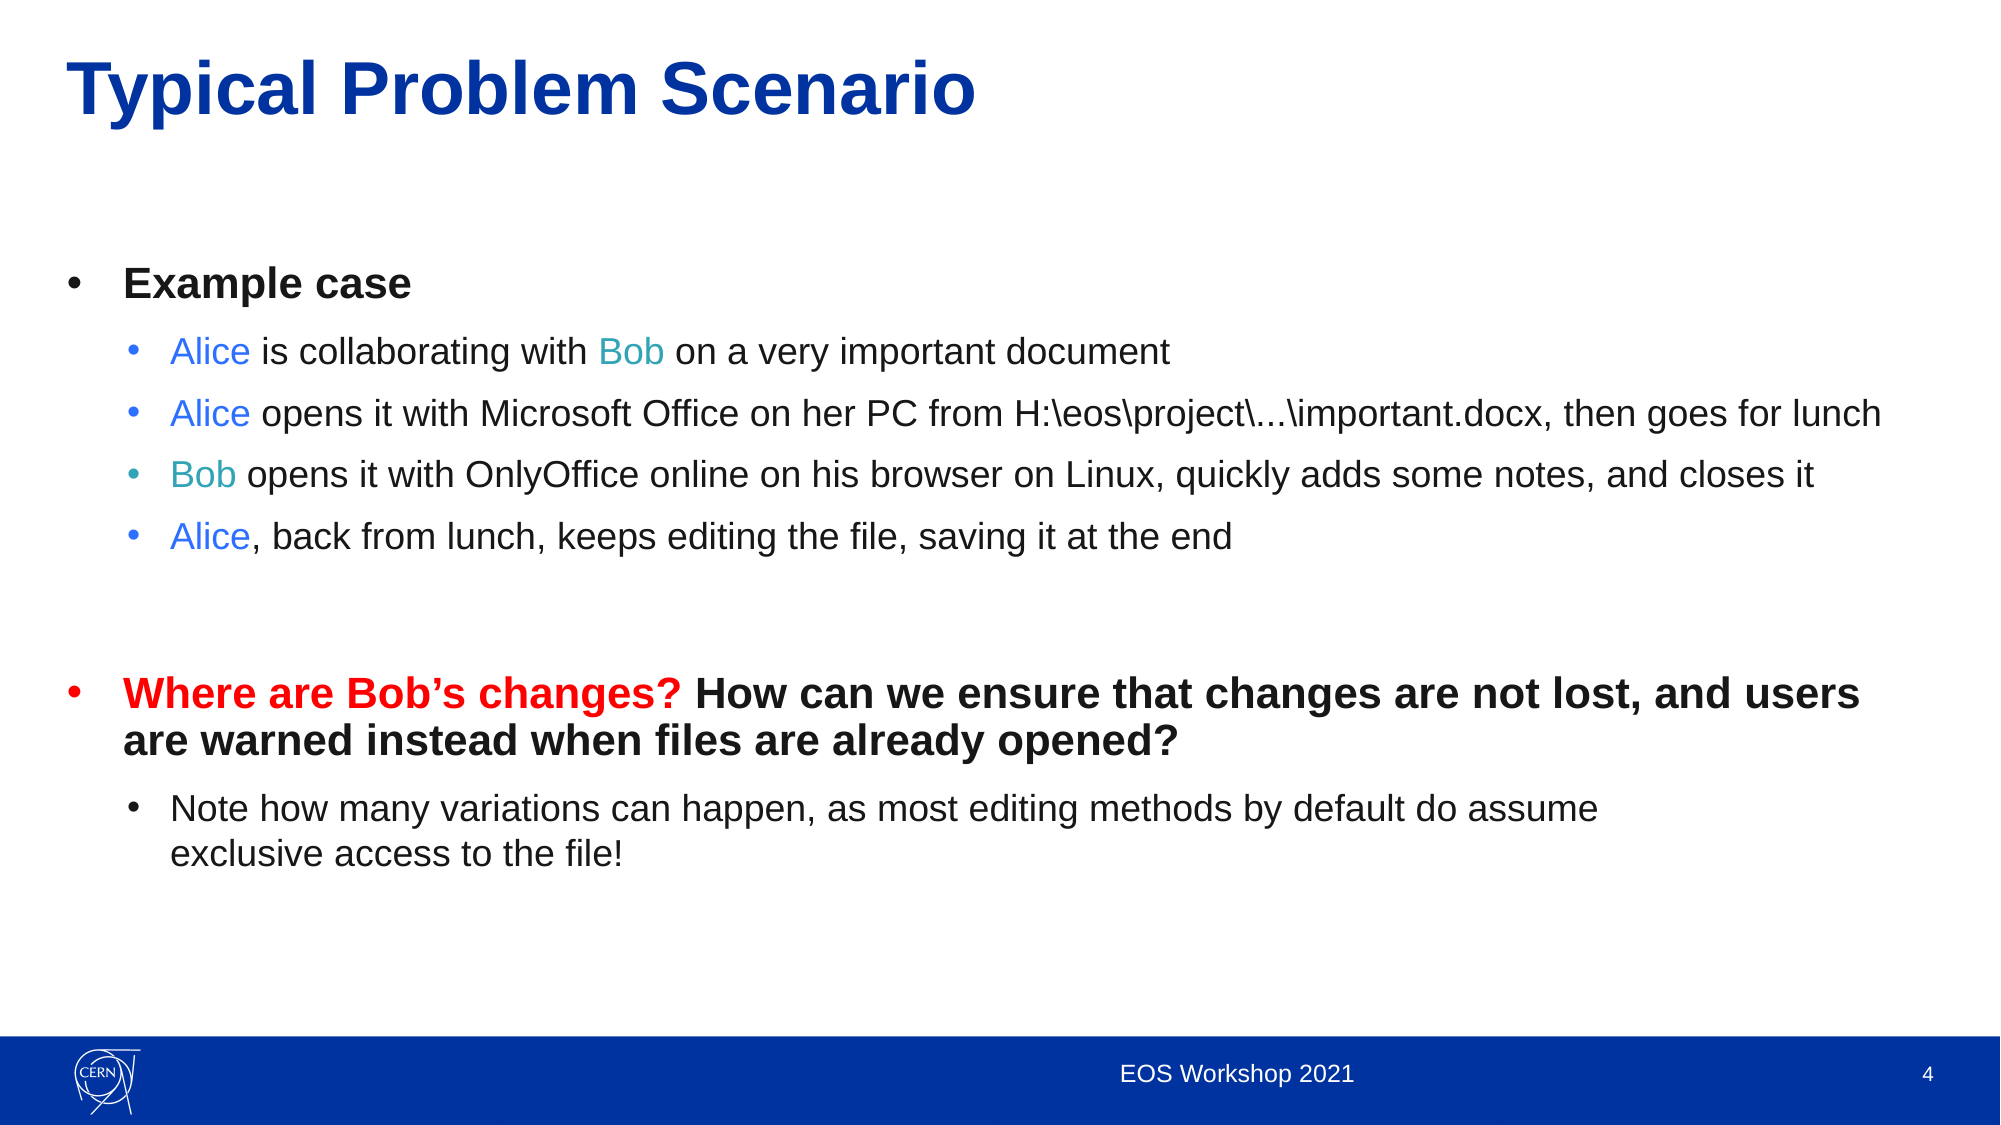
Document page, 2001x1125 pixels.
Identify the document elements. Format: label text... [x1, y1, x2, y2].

picture [0, 1036, 2000, 1125]
title Typical Problem Scenario [66, 49, 1933, 225]
footer EOS Workshop 2021 [698, 1042, 1777, 1103]
list Example case Alice is collaborating with Bob on a very important document Alice opens it with Microsoft Office on her PC from H:\eos\project\...\important.docx, then goes for lunch Bob opens it with OnlyOffice online on his browser on Linux, quickly adds some notes, and closes it Alice, back from lunch, keeps editing the file, saving it at the end Where are Bob’s changes? How can we ensure that changes are not lost, and users are warned instead when files are already opened? Note how many variations can happen, as most editing methods by default do assume exclusive access to the file! [66, 261, 1933, 1018]
slide_number <number> [1822, 1042, 1934, 1103]
